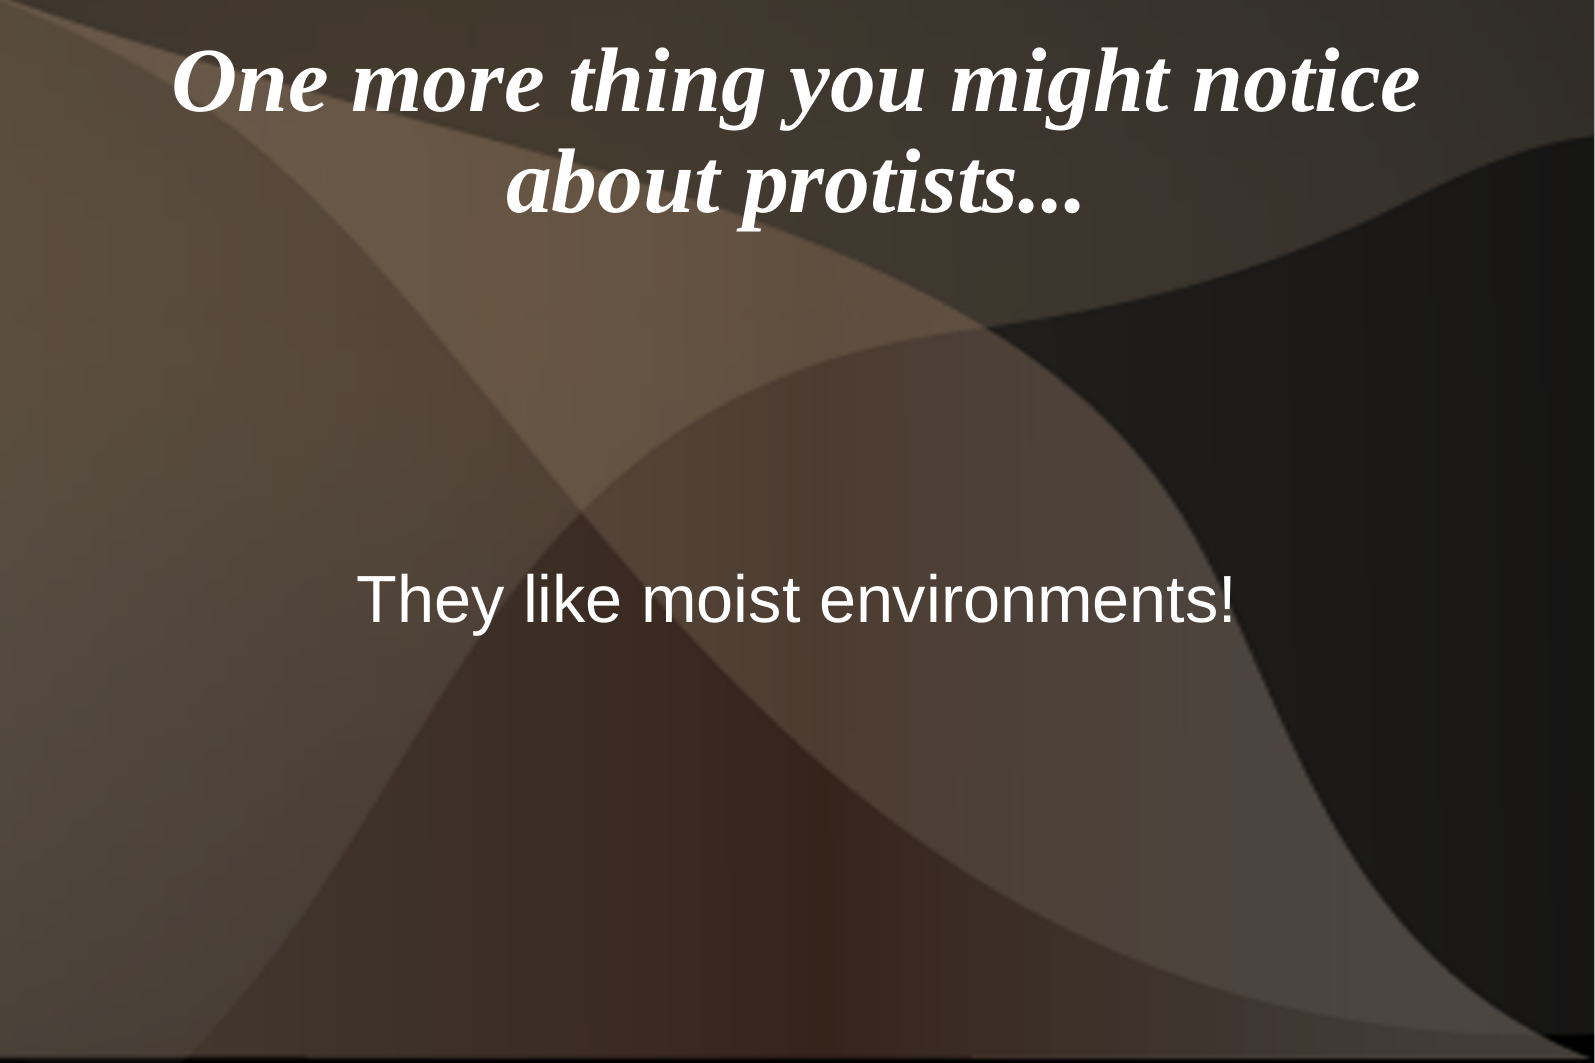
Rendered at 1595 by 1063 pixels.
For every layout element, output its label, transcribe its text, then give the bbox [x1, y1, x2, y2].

subtitle They like moist environments! [79, 256, 1515, 943]
picture [0, 0, 1595, 1063]
title One more thing you might notice about protists... [79, 29, 1515, 233]
